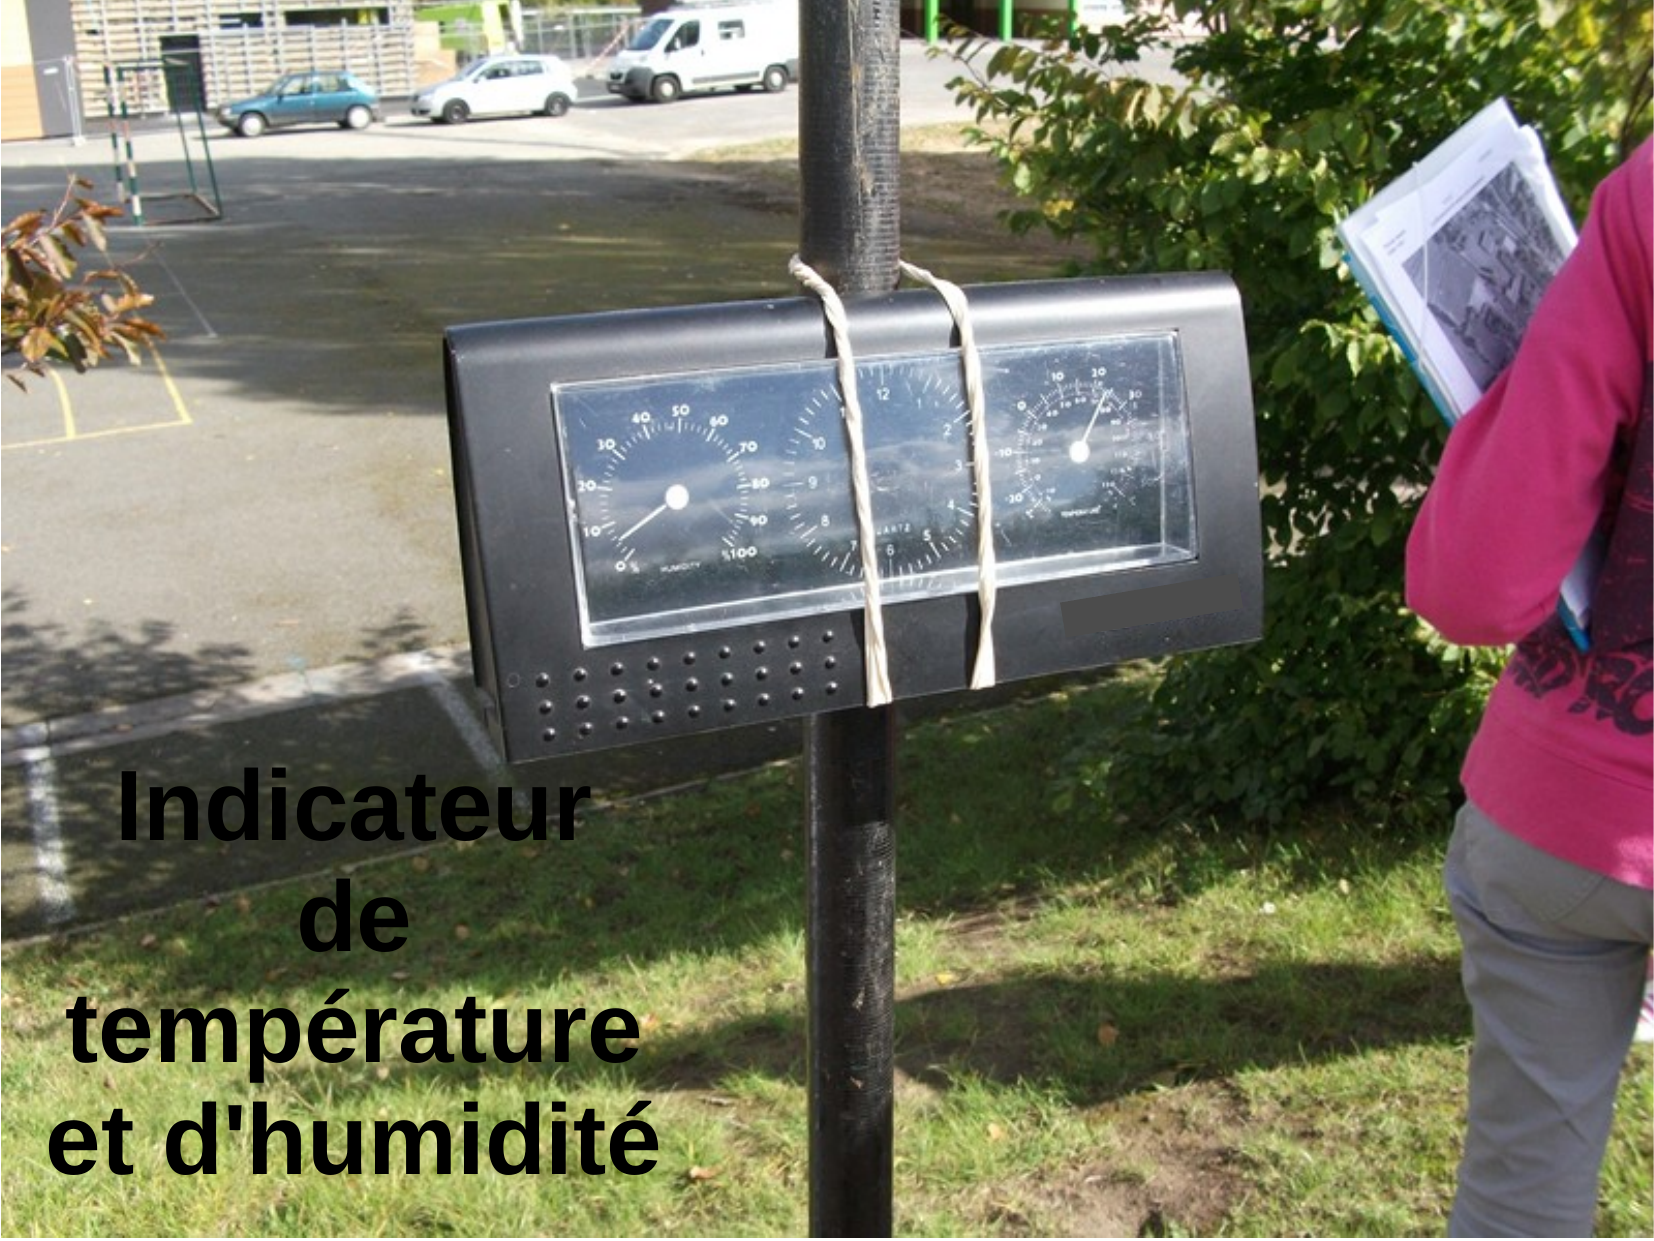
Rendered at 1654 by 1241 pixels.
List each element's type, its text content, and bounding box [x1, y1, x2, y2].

text_box Indicateur de température et d'humidité [29, 738, 680, 1211]
picture [1, 0, 1654, 1238]
